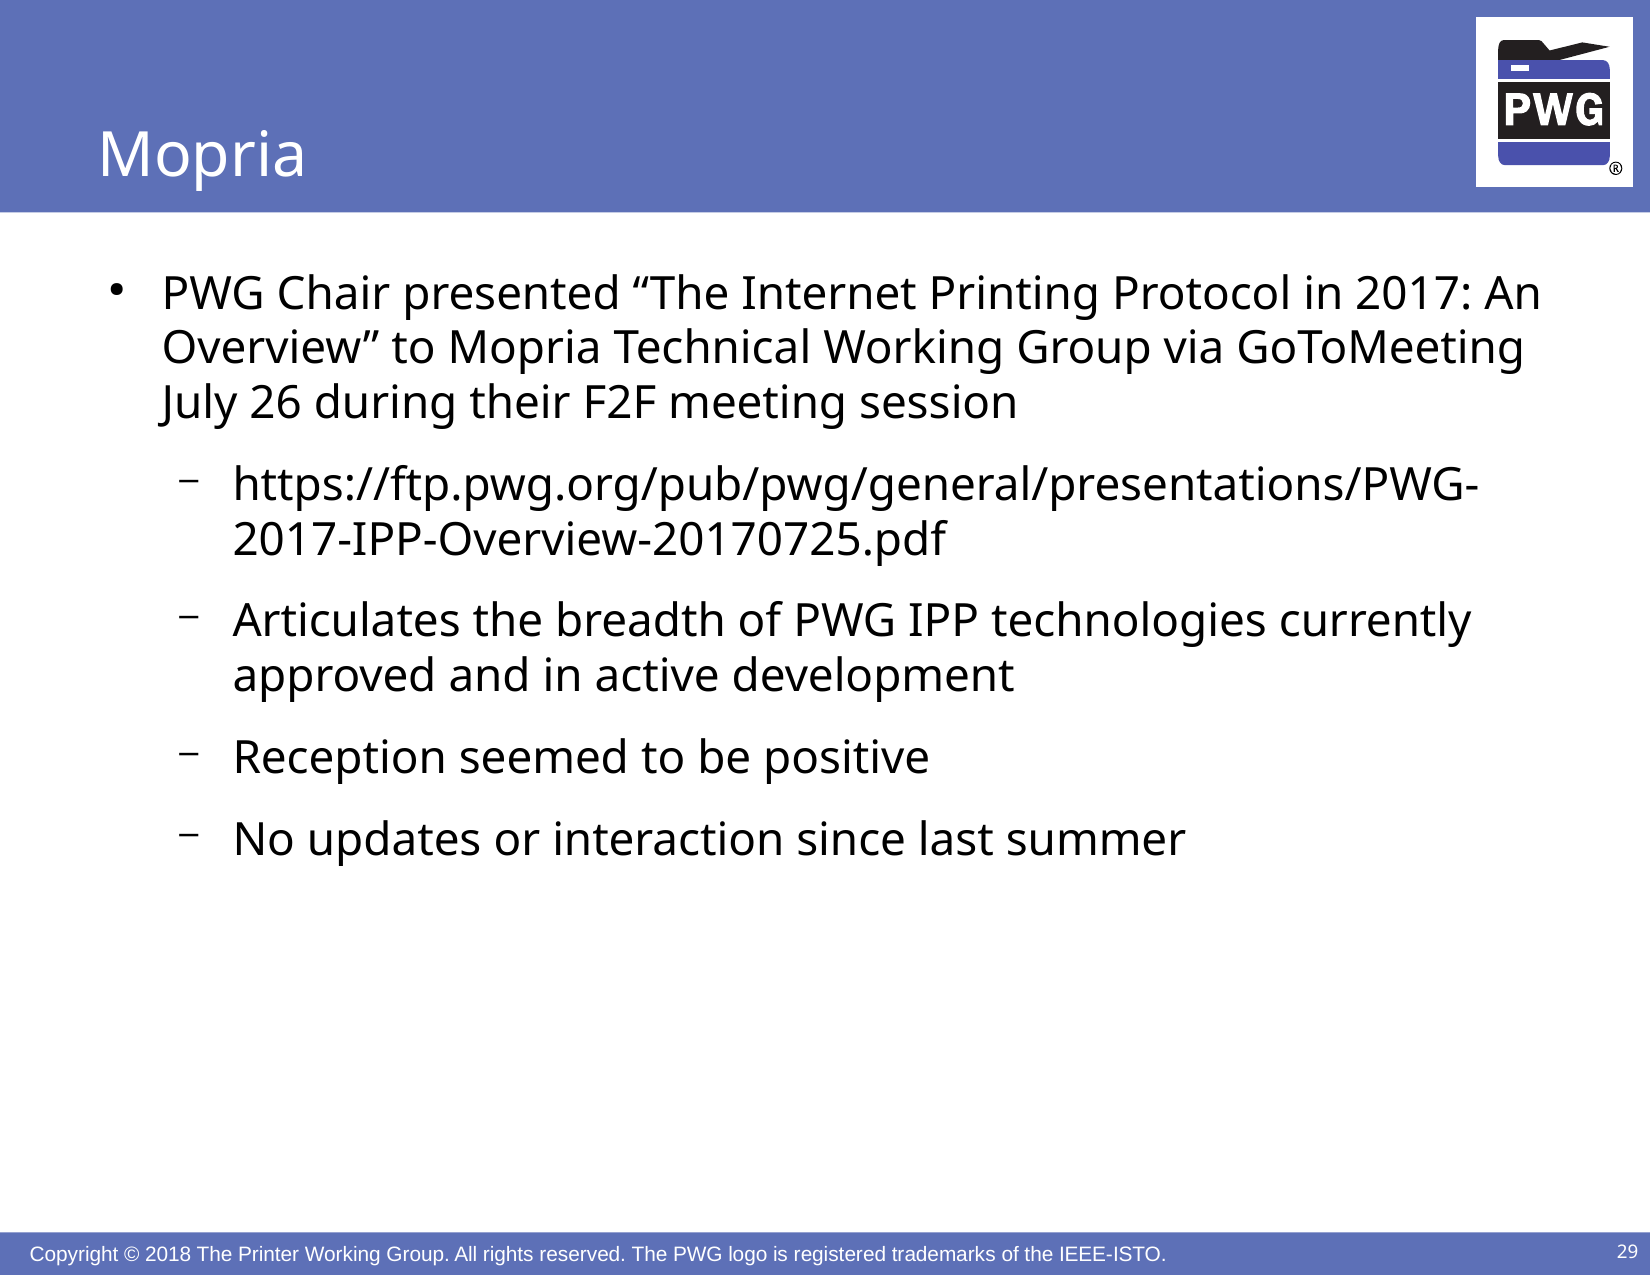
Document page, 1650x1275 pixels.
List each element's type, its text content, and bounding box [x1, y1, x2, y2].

title Mopria [82, 8, 1449, 198]
list PWG Chair presented “The Internet Printing Protocol in 2017: An Overview” to Mopria Technical Working Group via GoToMeeting July 26 during their F2F meeting session https://ftp.pwg.org/pub/pwg/general/presentations/PWG-2017-IPP-Overview-20170725.pdf Articulates the breadth of PWG IPP technologies currently approved and in active development Reception seemed to be positive No updates or interaction since last summer [82, 254, 1568, 1233]
